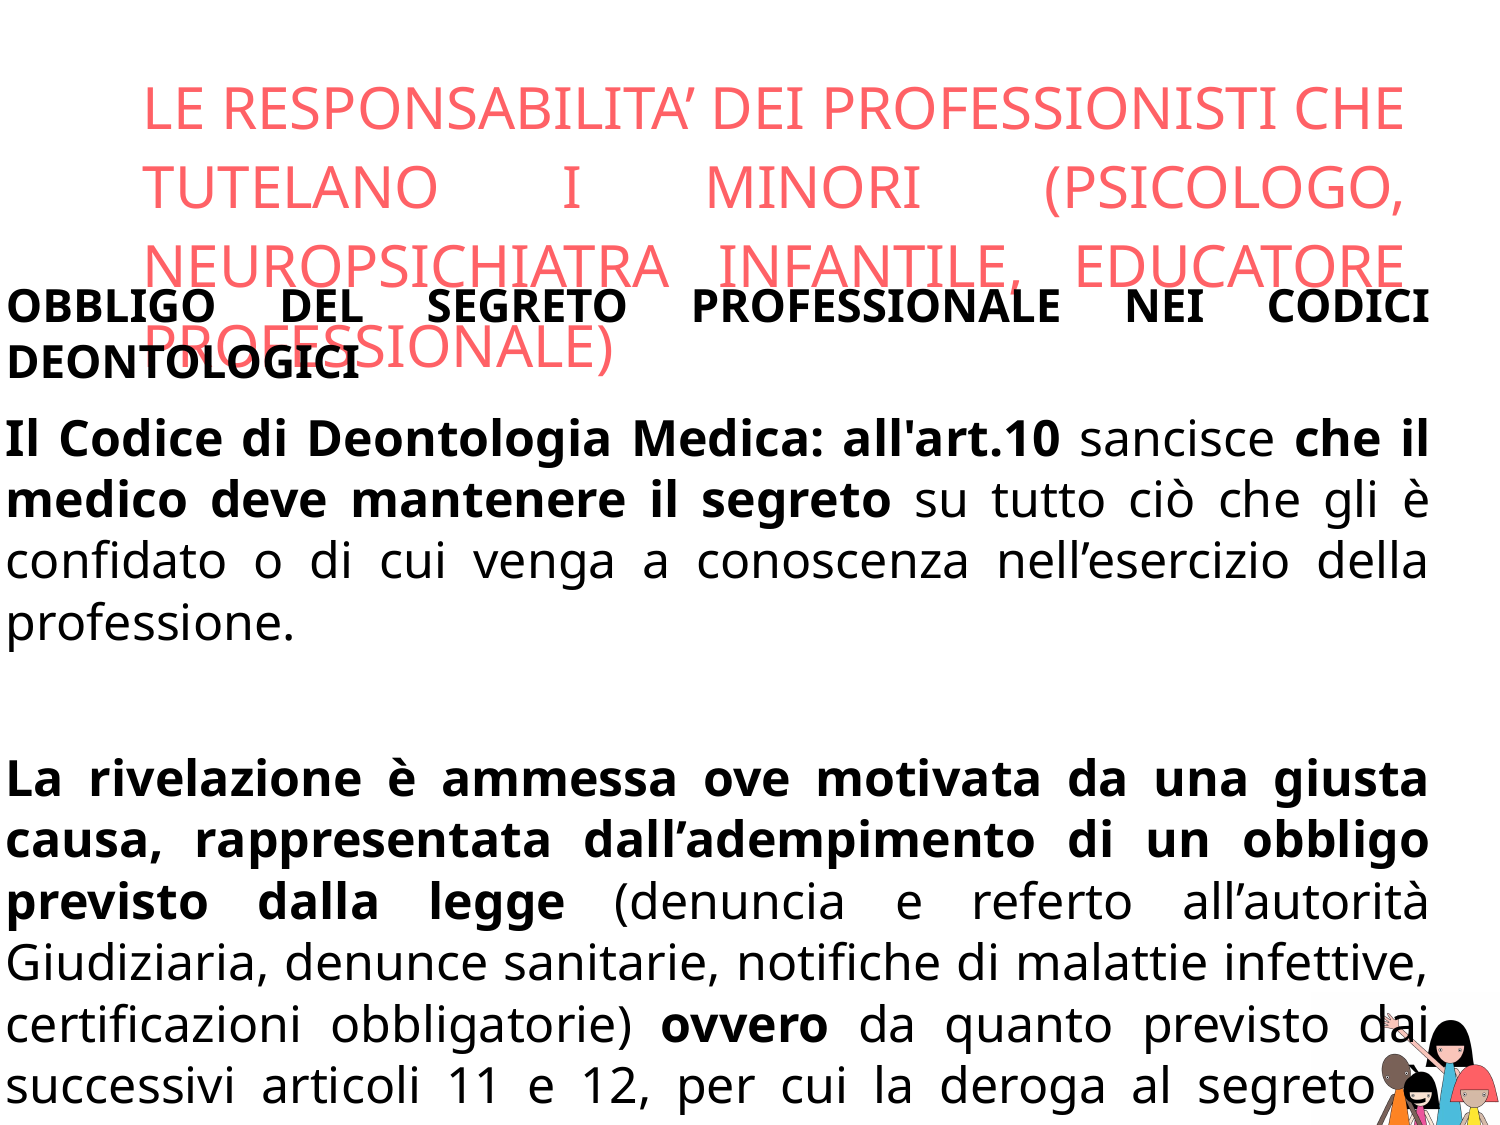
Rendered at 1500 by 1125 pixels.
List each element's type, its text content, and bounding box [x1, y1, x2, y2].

text_box OBBLIGO DEL SEGRETO PROFESSIONALE NEI CODICI DEONTOLOGICI Il Codice di Deontologia Medica: all'art.10 sancisce che il medico deve mantenere il segreto su tutto ciò che gli è confidato o di cui venga a conoscenza nell’esercizio della professione. La rivelazione è ammessa ove motivata da una giusta causa, rappresentata dall’adempimento di un obbligo previsto dalla legge (denuncia e referto all’autorità Giudiziaria, denunce sanitarie, notifiche di malattie infettive, certificazioni obbligatorie) ovvero da quanto previsto dai successivi articoli 11 e 12, per cui la deroga al segreto è possibile quando si tratti di “salvaguardare la vita o la salute di terzi” [0, 270, 1489, 1125]
text_box LE RESPONSABILITA’ DEI PROFESSIONISTI CHE TUTELANO I MINORI (PSICOLOGO, NEUROPSICHIATRA INFANTILE, EDUCATORE PROFESSIONALE) [127, 59, 1422, 270]
